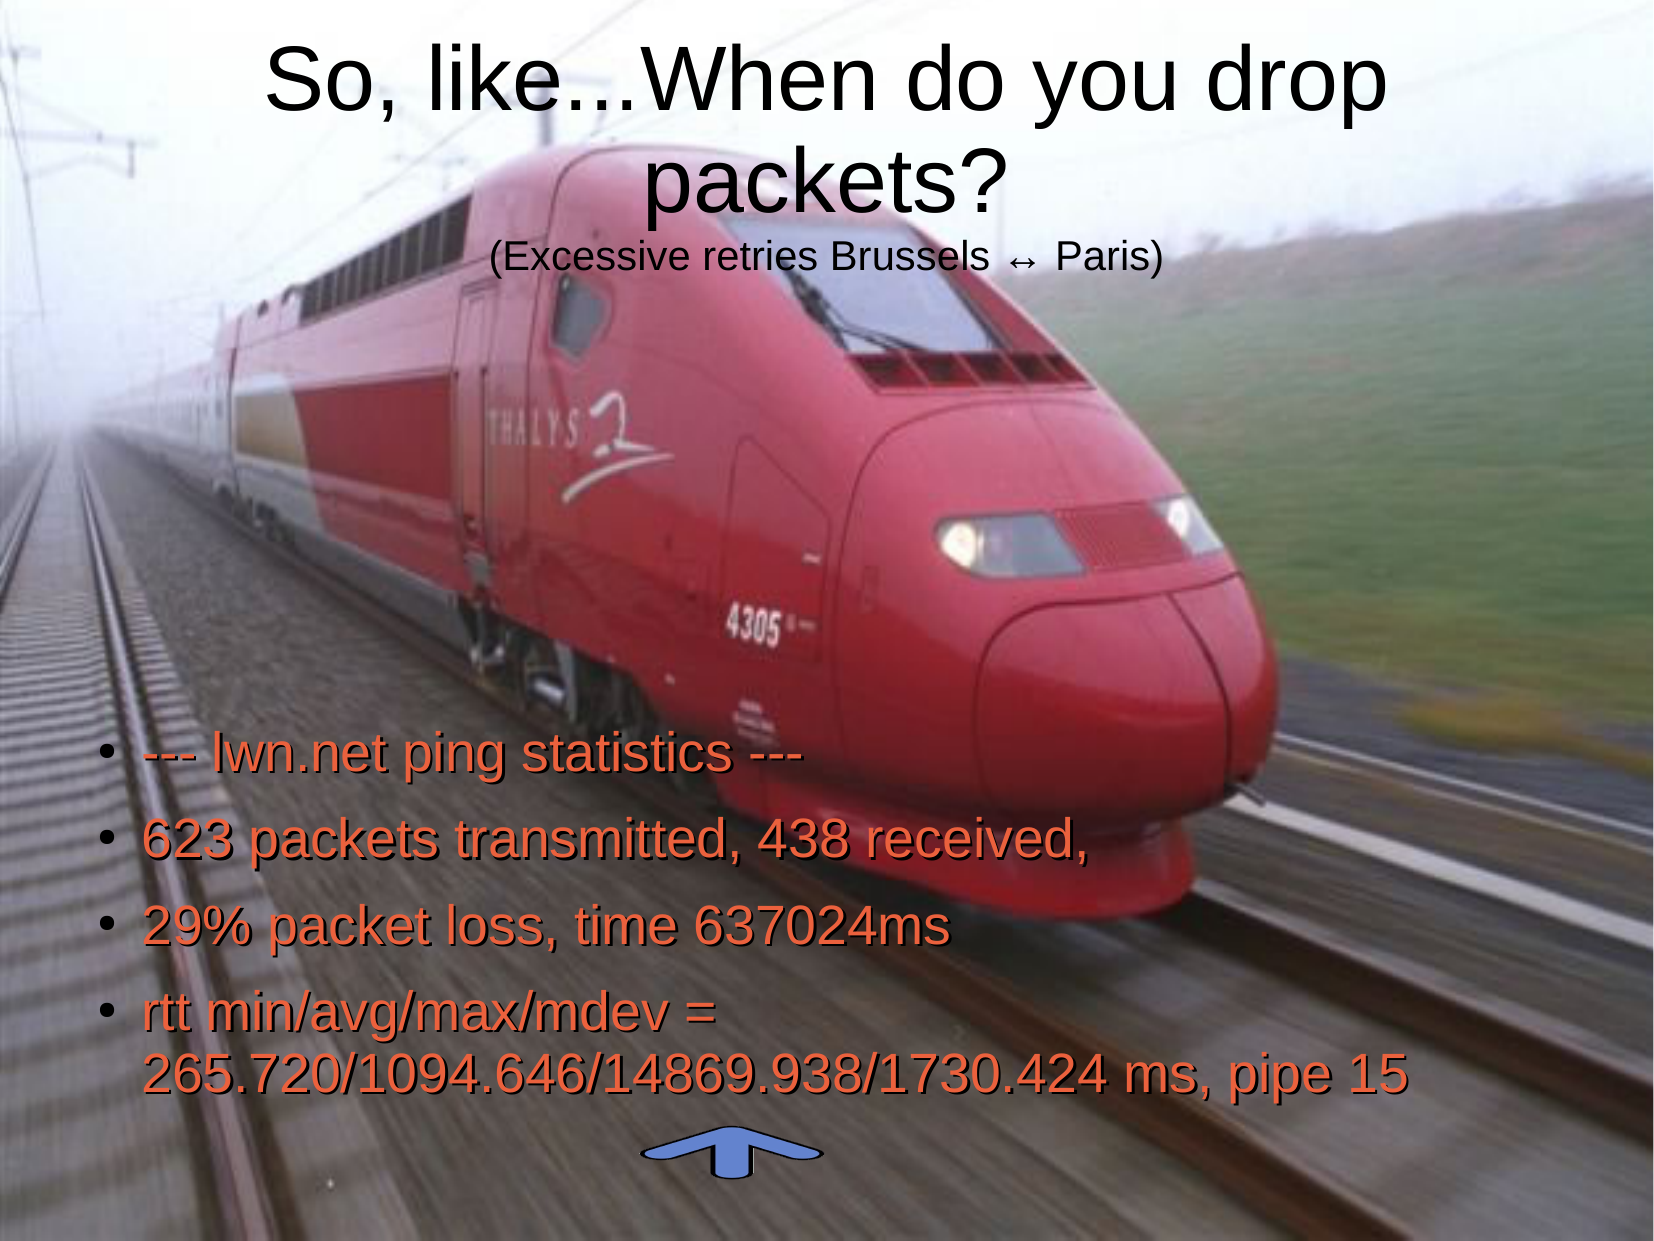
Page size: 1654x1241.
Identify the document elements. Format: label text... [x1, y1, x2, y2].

title So, like...When do you drop packets? (Excessive retries Brussels ↔ Paris) [82, 27, 1571, 279]
picture [0, 0, 1654, 1241]
list --- lwn.net ping statistics --- 623 packets transmitted, 438 received, 29% packet loss, time 637024ms rtt min/avg/max/mdev = 265.720/1094.646/14869.938/1730.424 ms, pipe 15 [82, 290, 1571, 1109]
